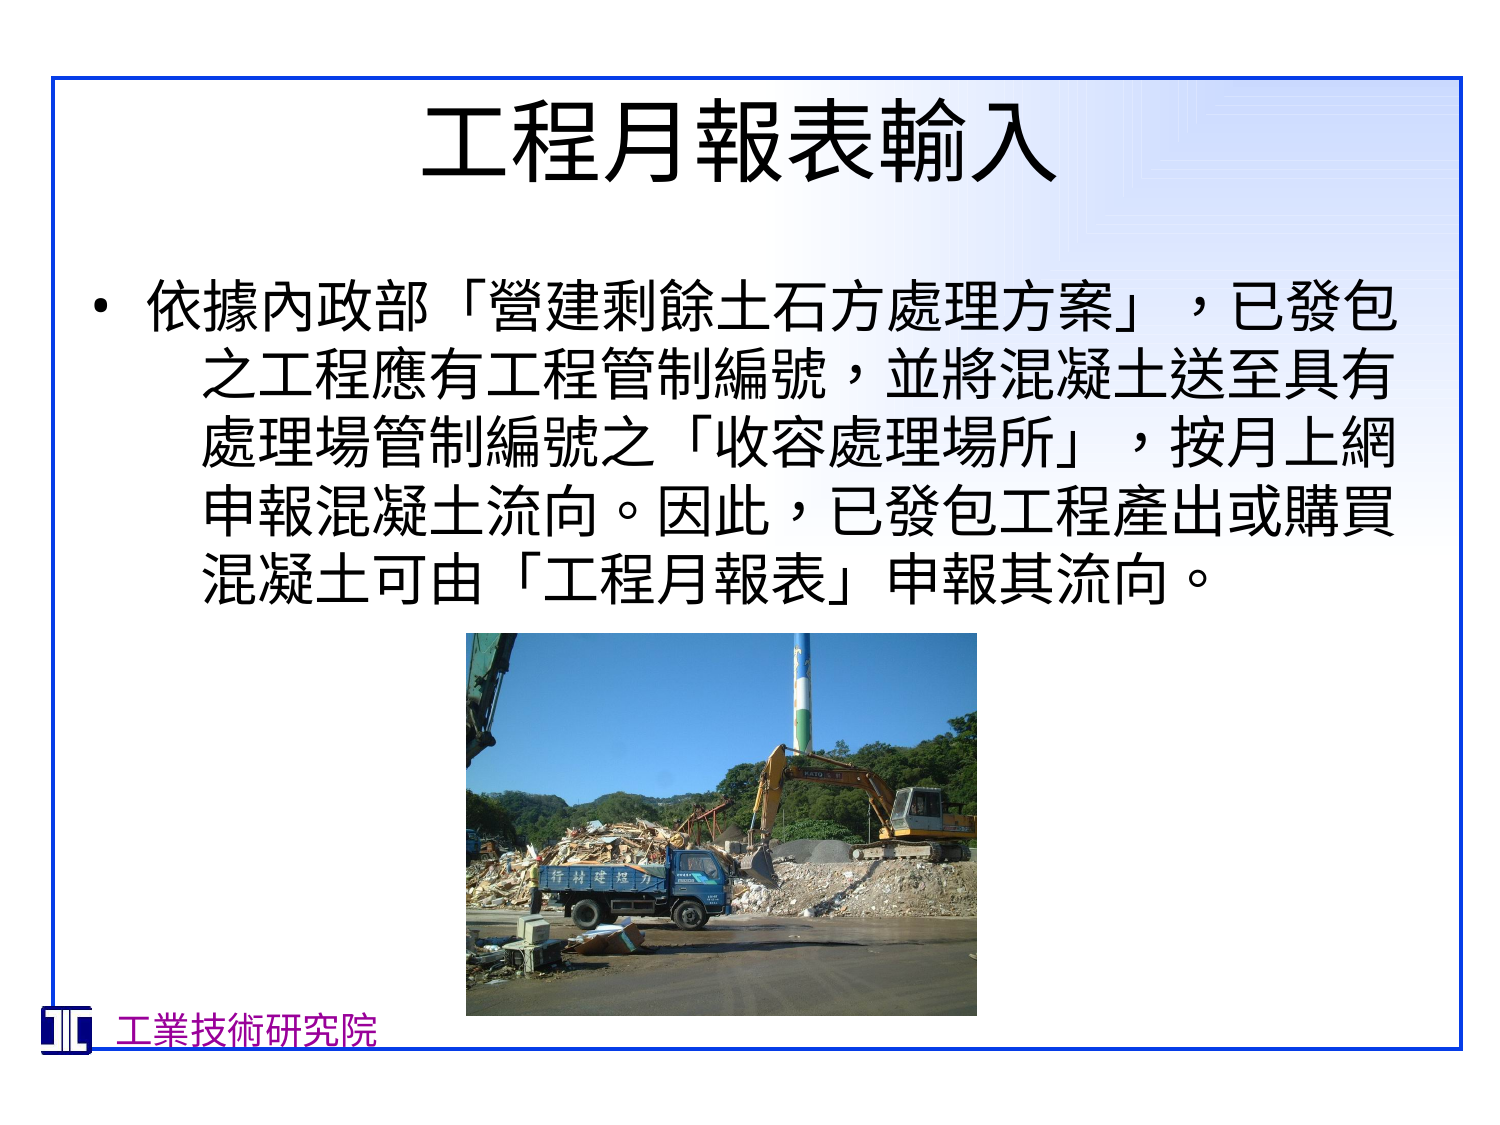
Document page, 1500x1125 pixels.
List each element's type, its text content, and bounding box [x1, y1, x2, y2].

list 依據內政部「營建剩餘土石方處理方案」，已發包之工程應有工程管制編號，並將混凝土送至具有處理場管制編號之「收容處理場所」，按月上網申報混凝土流向。因此，已發包工程產出或購買混凝土可由「工程月報表」申報其流向。 [75, 262, 1426, 681]
title 工程月報表輸入 [75, 45, 1426, 233]
picture [466, 633, 977, 1016]
